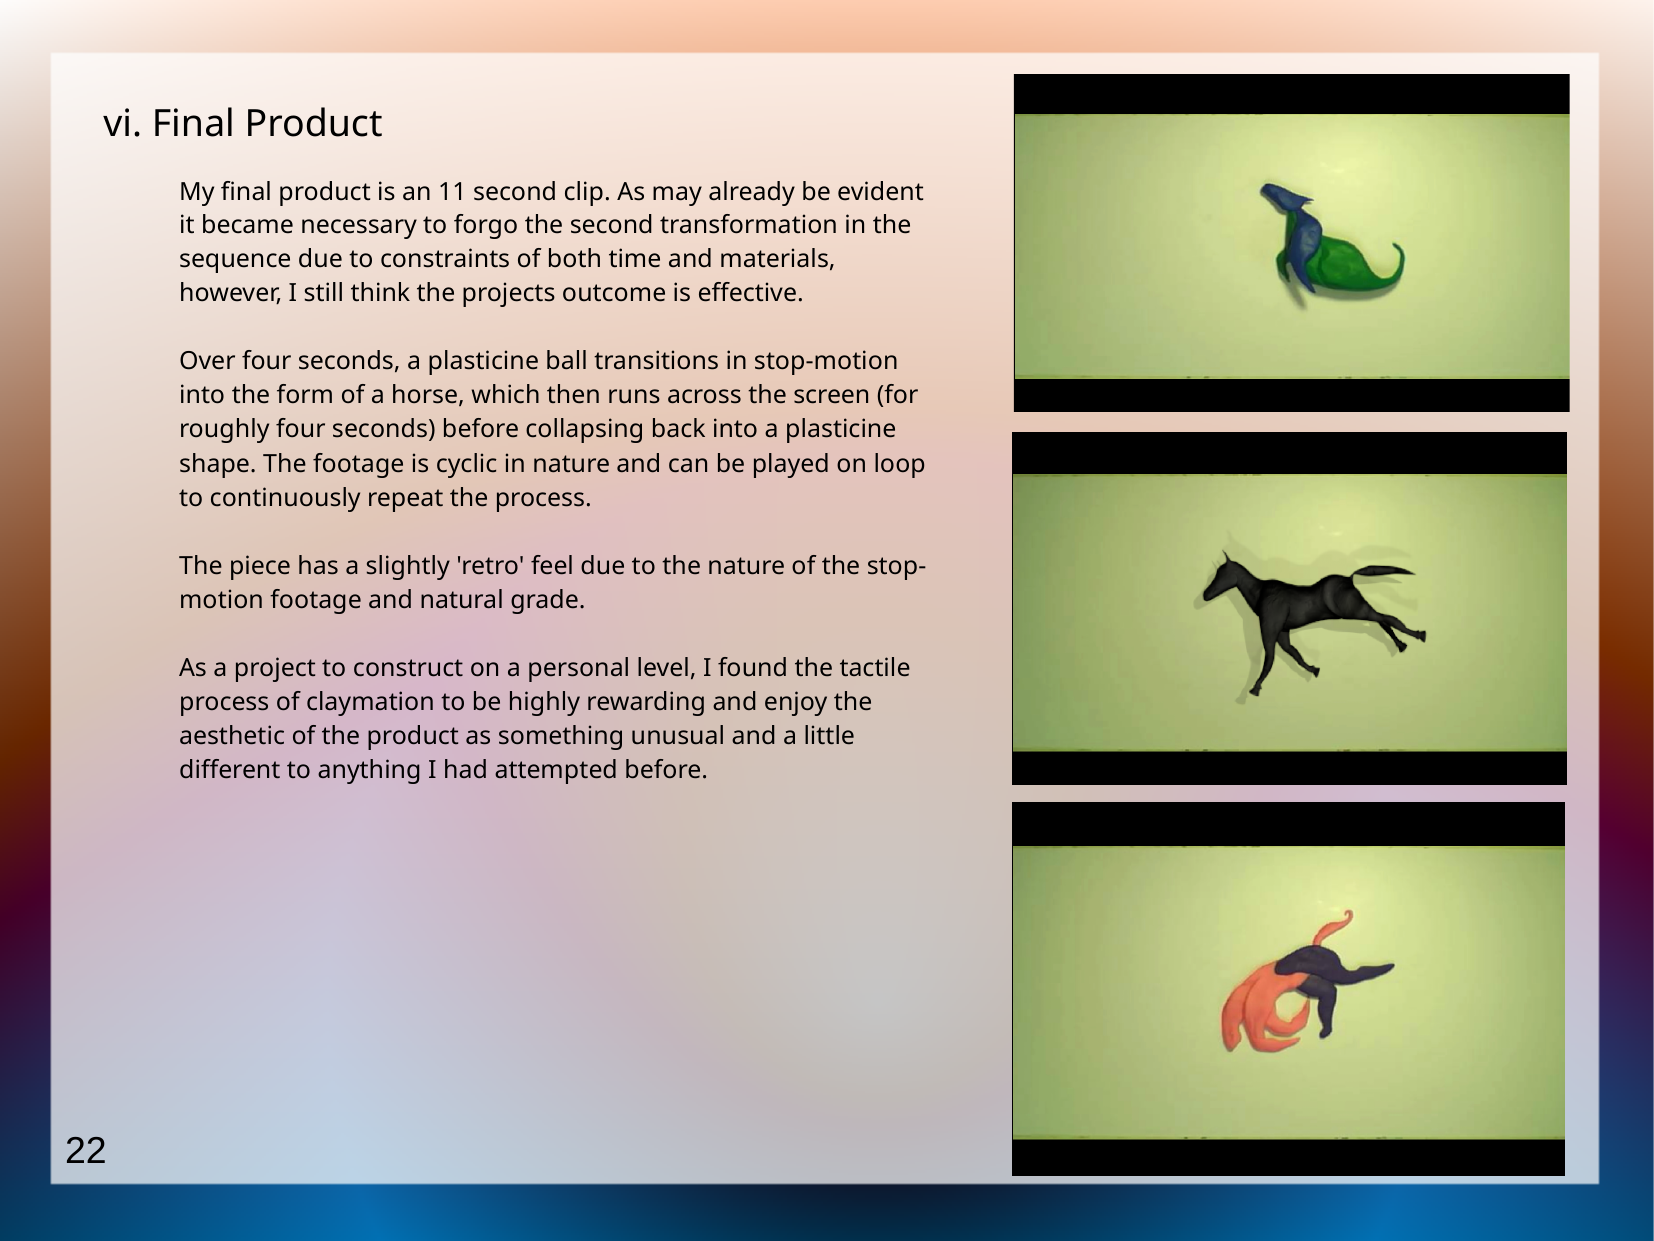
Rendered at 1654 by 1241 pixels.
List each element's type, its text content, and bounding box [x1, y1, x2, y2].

text_box My final product is an 11 second clip. As may already be evident it became necessary to forgo the second transformation in the sequence due to constraints of both time and materials, however, I still think the projects outcome is effective. Over four seconds, a plasticine ball transitions in stop-motion into the form of a horse, which then runs across the screen (for roughly four seconds) before collapsing back into a plasticine shape. The footage is cyclic in nature and can be played on loop to continuously repeat the process. The piece has a slightly 'retro' feel due to the nature of the stop-motion footage and natural grade. As a project to construct on a personal level, I found the tactile process of claymation to be highly rewarding and enjoy the aesthetic of the product as something unusual and a little different to anything I had attempted before. [164, 100, 945, 1160]
text_box <number> [50, 1122, 709, 1193]
picture [0, 0, 1654, 1241]
text_box vi. Final Product [88, 88, 468, 164]
